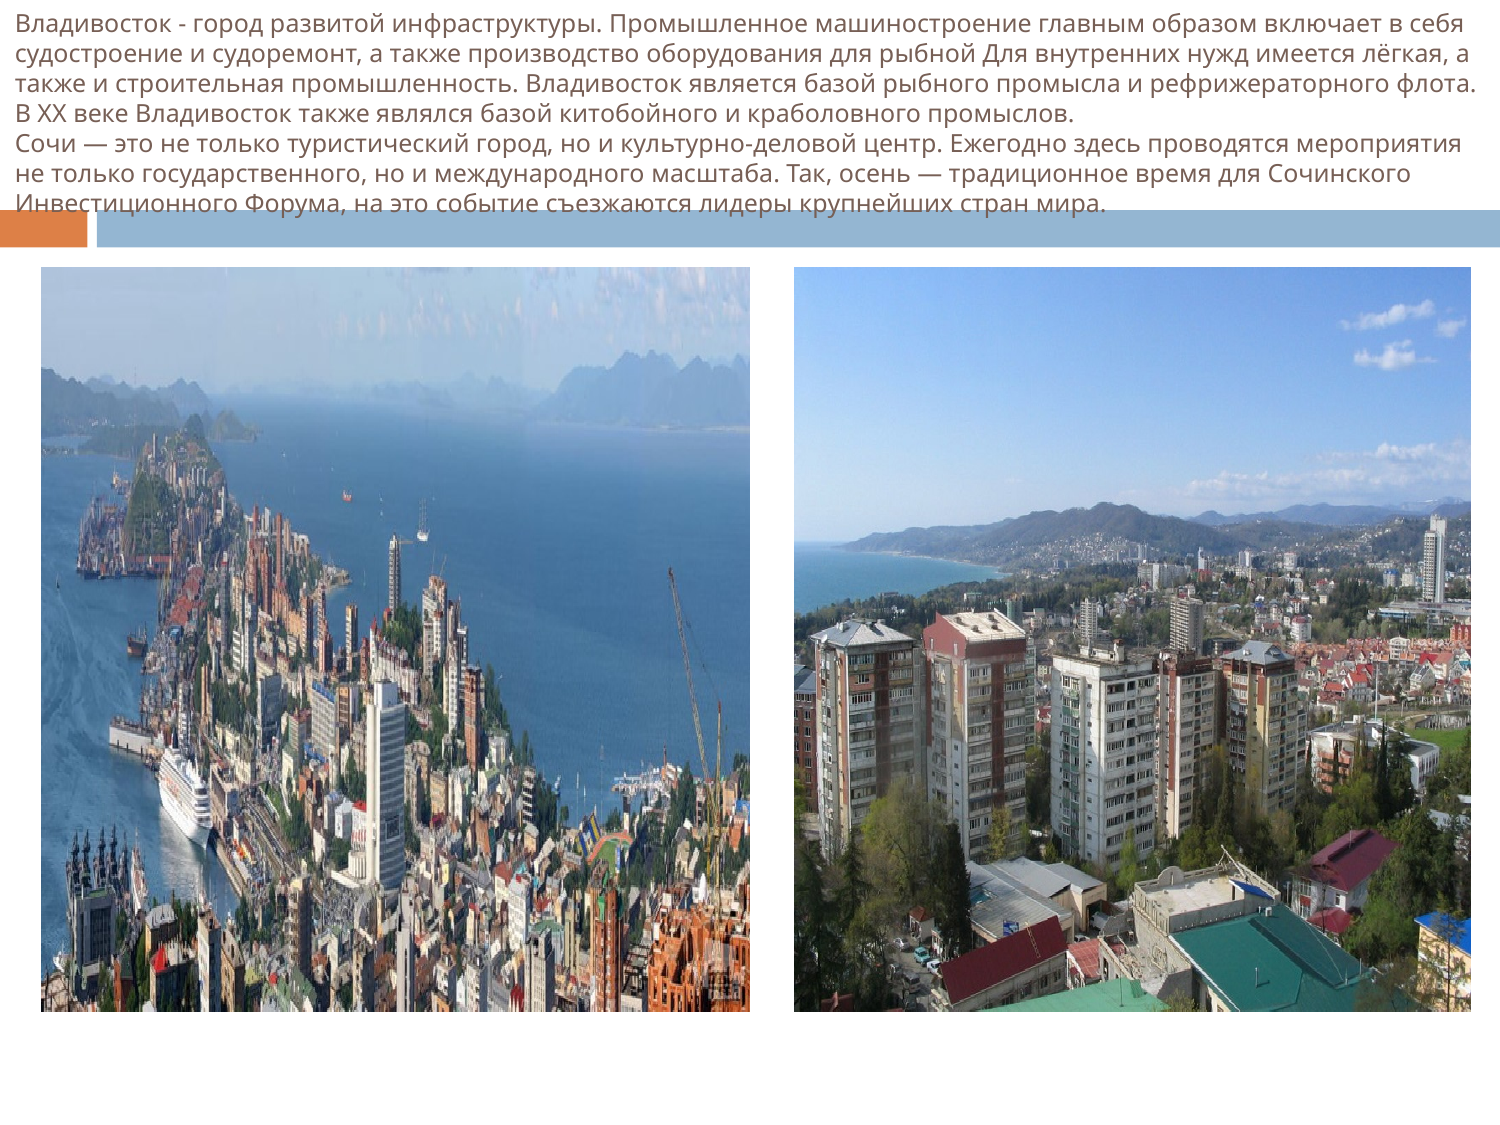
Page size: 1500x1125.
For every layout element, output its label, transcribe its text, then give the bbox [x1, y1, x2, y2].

title Владивосток - город развитой инфраструктуры. Промышленное машиностроение главным образом включает в себя судостроение и судоремонт, а также производство оборудования для рыбной Для внутренних нужд имеется лёгкая, а также и строительная промышленность. Владивосток является базой рыбного промысла и рефрижераторного флота. В XX веке Владивосток также являлся базой китобойного и краболовного промыслов. Сочи — это не только туристический город, но и культурно-деловой центр. Ежегодно здесь проводятся мероприятия не только государственного, но и международного масштаба. Так, осень — традиционное время для Сочинского Инвестиционного Форума, на это событие съезжаются лидеры крупнейших стран мира. [0, 0, 1500, 209]
picture [41, 267, 750, 1012]
picture [794, 267, 1471, 1012]
